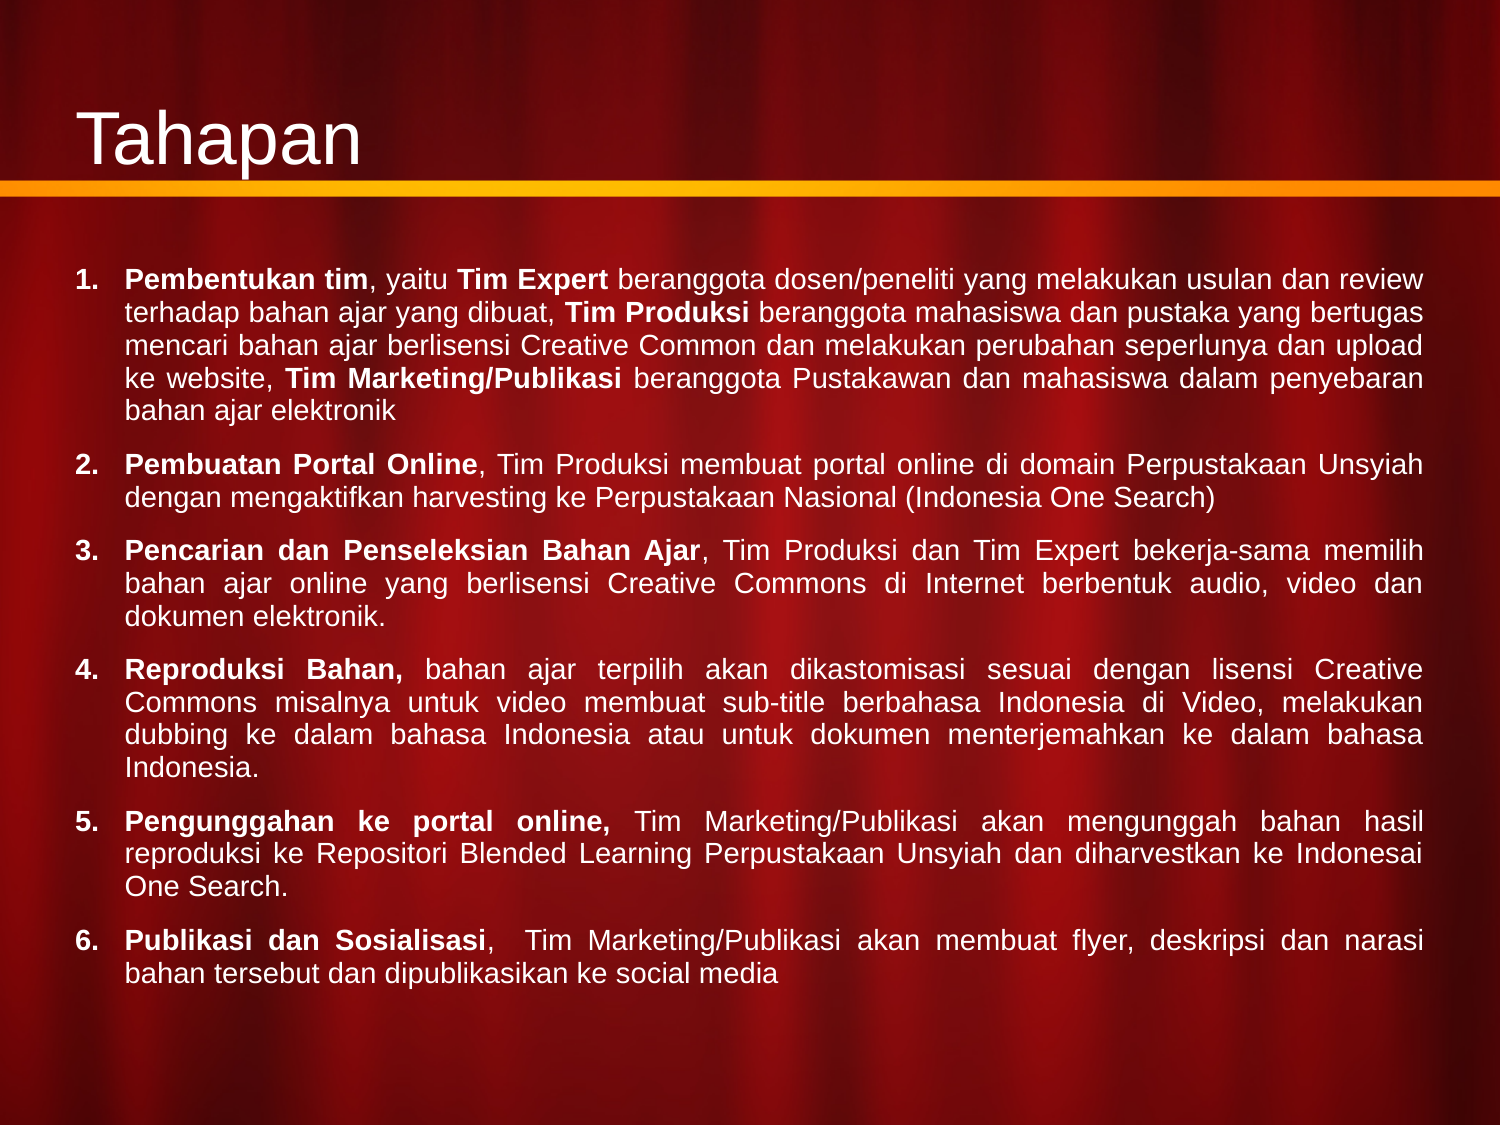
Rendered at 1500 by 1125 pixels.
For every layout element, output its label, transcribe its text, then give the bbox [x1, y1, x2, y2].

picture [0, 0, 1500, 1125]
title Tahapan [74, 44, 1425, 233]
list Pembentukan tim, yaitu Tim Expert beranggota dosen/peneliti yang melakukan usulan dan review terhadap bahan ajar yang dibuat, Tim Produksi beranggota mahasiswa dan pustaka yang bertugas mencari bahan ajar berlisensi Creative Common dan melakukan perubahan seperlunya dan upload ke website, Tim Marketing/Publikasi beranggota Pustakawan dan mahasiswa dalam penyebaran bahan ajar elektronik Pembuatan Portal Online, Tim Produksi membuat portal online di domain Perpustakaan Unsyiah dengan mengaktifkan harvesting ke Perpustakaan Nasional (Indonesia One Search) Pencarian dan Penseleksian Bahan Ajar, Tim Produksi dan Tim Expert bekerja-sama memilih bahan ajar online yang berlisensi Creative Commons di Internet berbentuk audio, video dan dokumen elektronik. Reproduksi Bahan, bahan ajar terpilih akan dikastomisasi sesuai dengan lisensi Creative Commons misalnya untuk video membuat sub-title berbahasa Indonesia di Video, melakukan dubbing ke dalam bahasa Indonesia atau untuk dokumen menterjemahkan ke dalam bahasa Indonesia. Pengunggahan ke portal online, Tim Marketing/Publikasi akan mengunggah bahan hasil reproduksi ke Repositori Blended Learning Perpustakaan Unsyiah dan diharvestkan ke Indonesai One Search. Publikasi dan Sosialisasi, Tim Marketing/Publikasi akan membuat flyer, deskripsi dan narasi bahan tersebut dan dipublikasikan ke social media [75, 263, 1425, 994]
